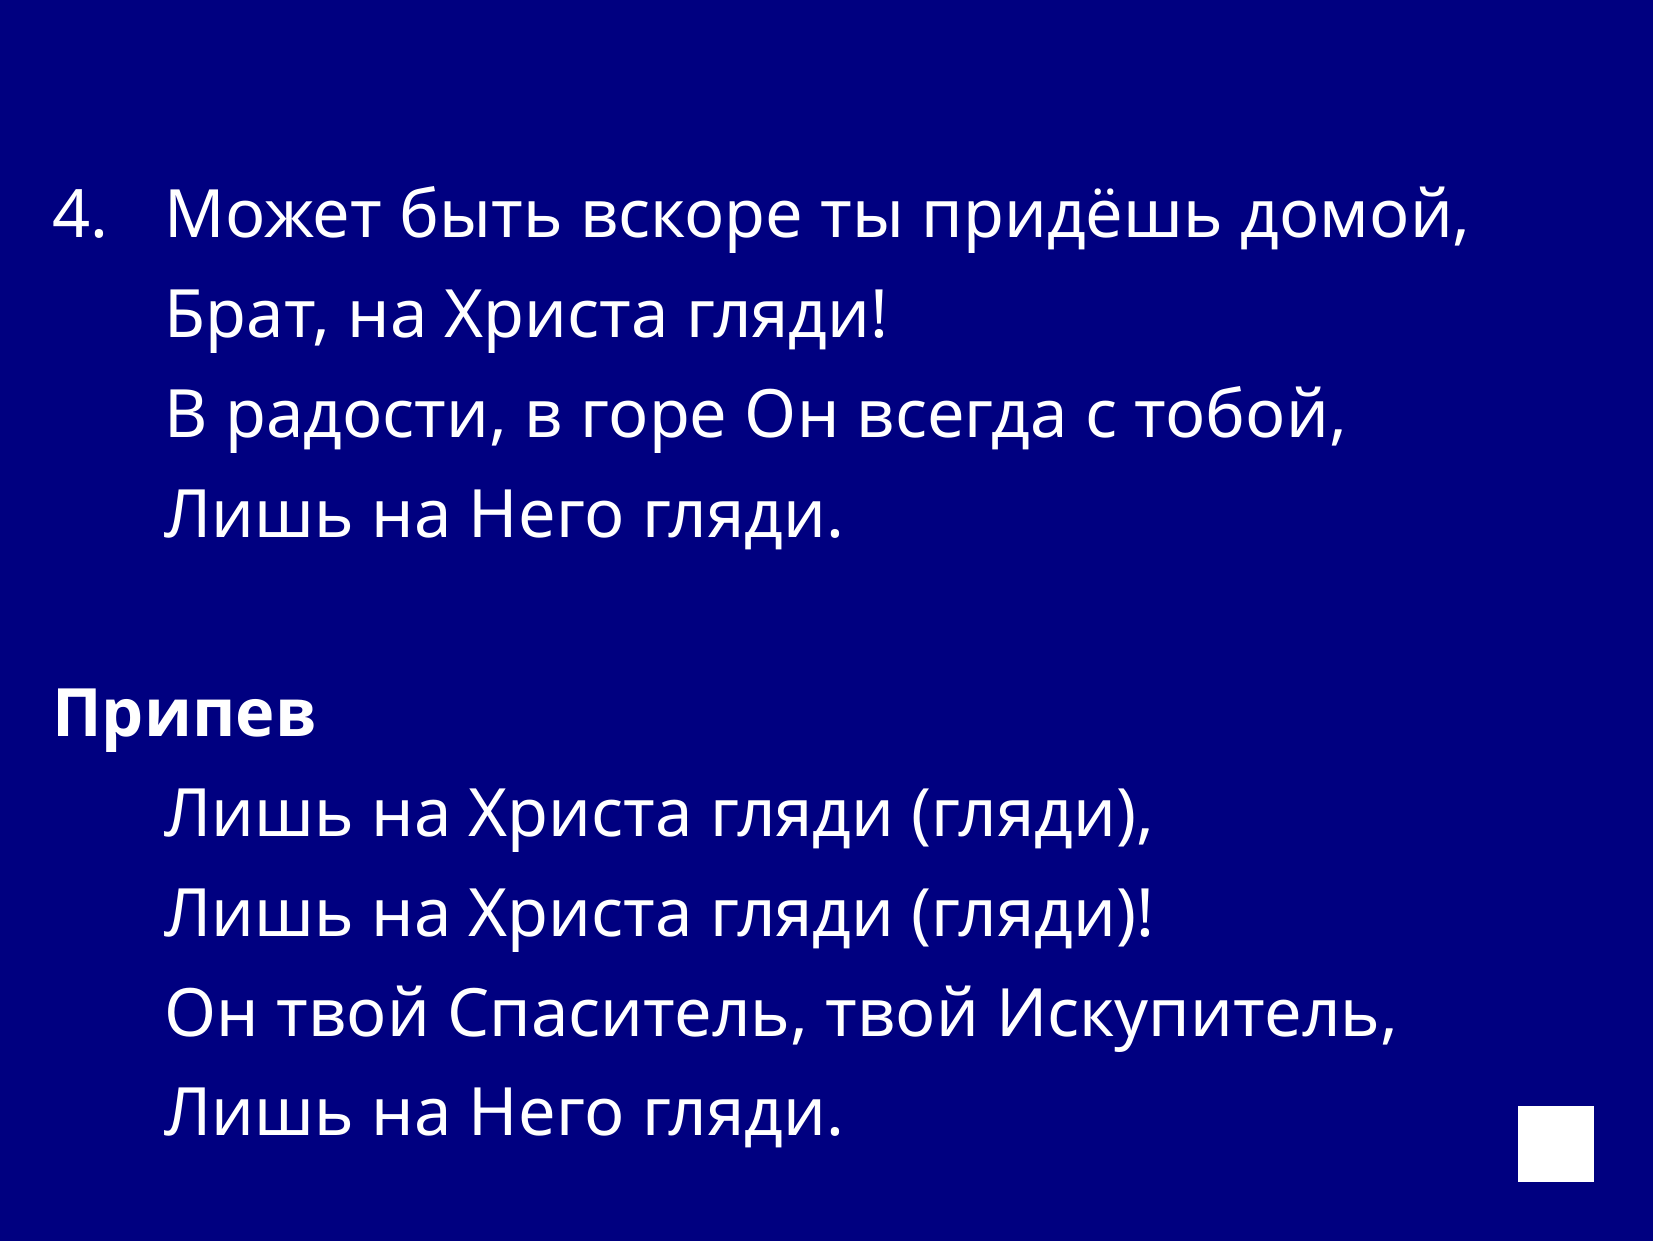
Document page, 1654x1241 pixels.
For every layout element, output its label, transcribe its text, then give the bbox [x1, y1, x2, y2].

text_box 4. Может быть вскоре ты придёшь домой, Брат, на Христа гляди! В радости, в горе Он всегда с тобой, Лишь на Него гляди. Припев Лишь на Христа гляди (гляди), Лишь на Христа гляди (гляди)! Он твой Спаситель, твой Искупитель, Лишь на Него гляди. [37, 150, 1576, 1163]
text_box [1518, 1106, 1594, 1182]
